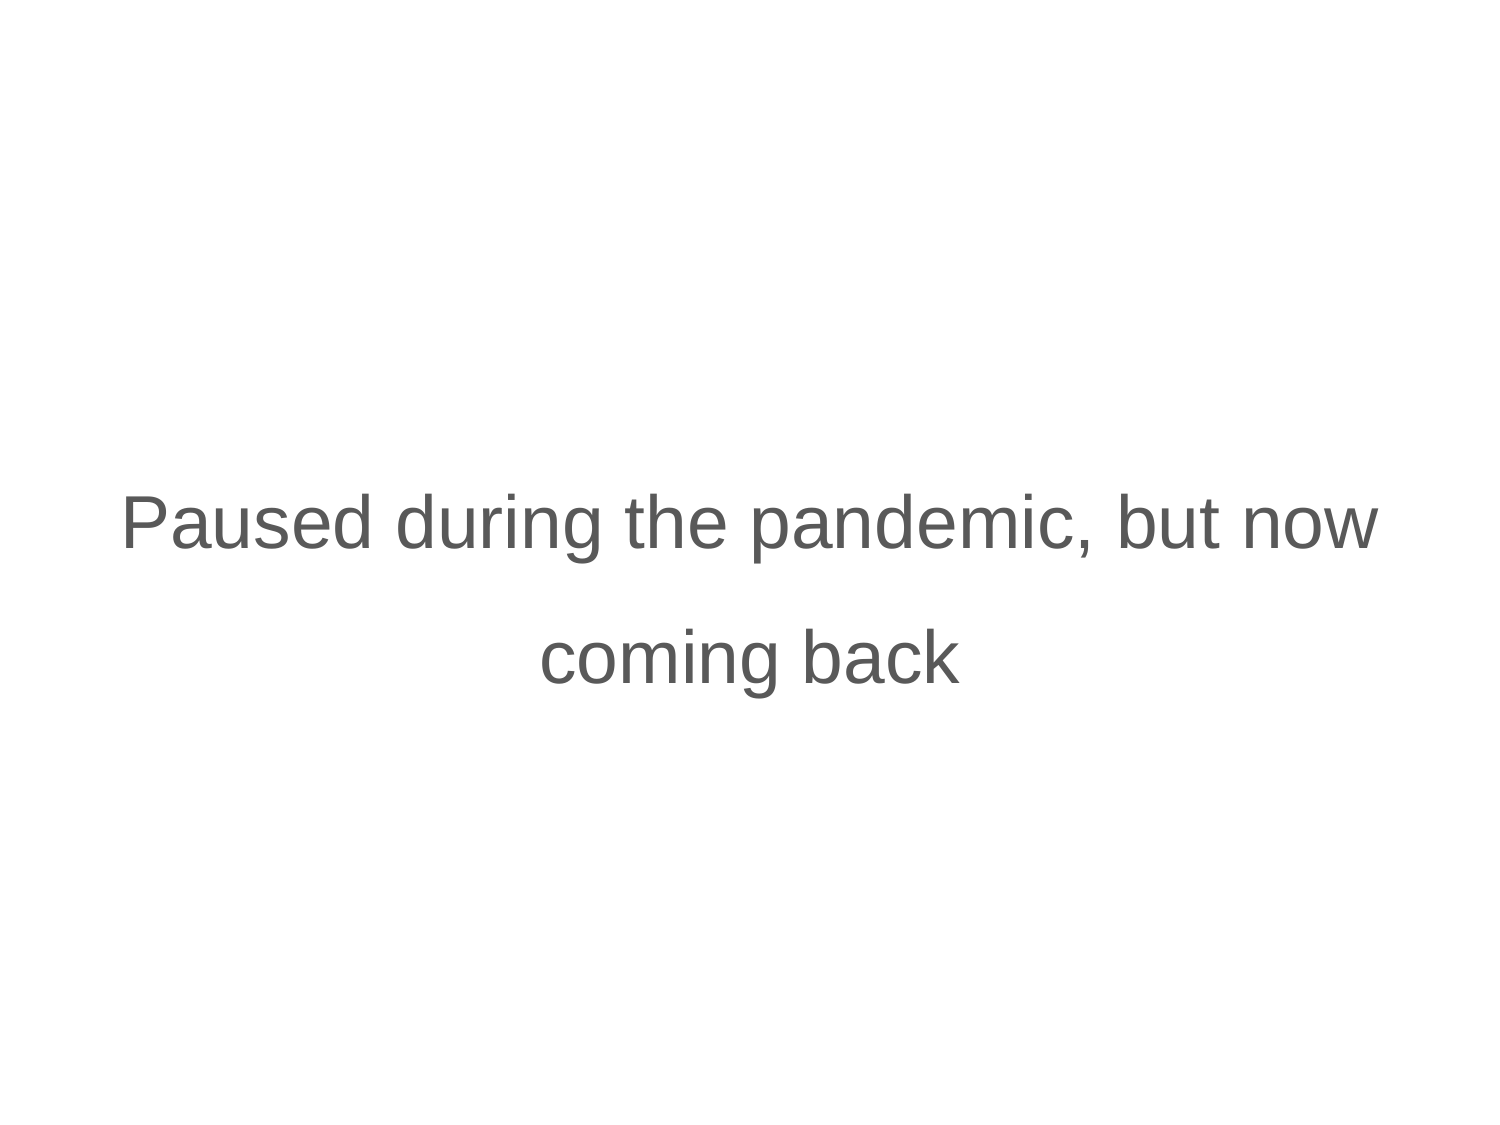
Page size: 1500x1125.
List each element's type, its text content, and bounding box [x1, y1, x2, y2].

title Paused during the pandemic, but now coming back [75, 420, 1426, 609]
